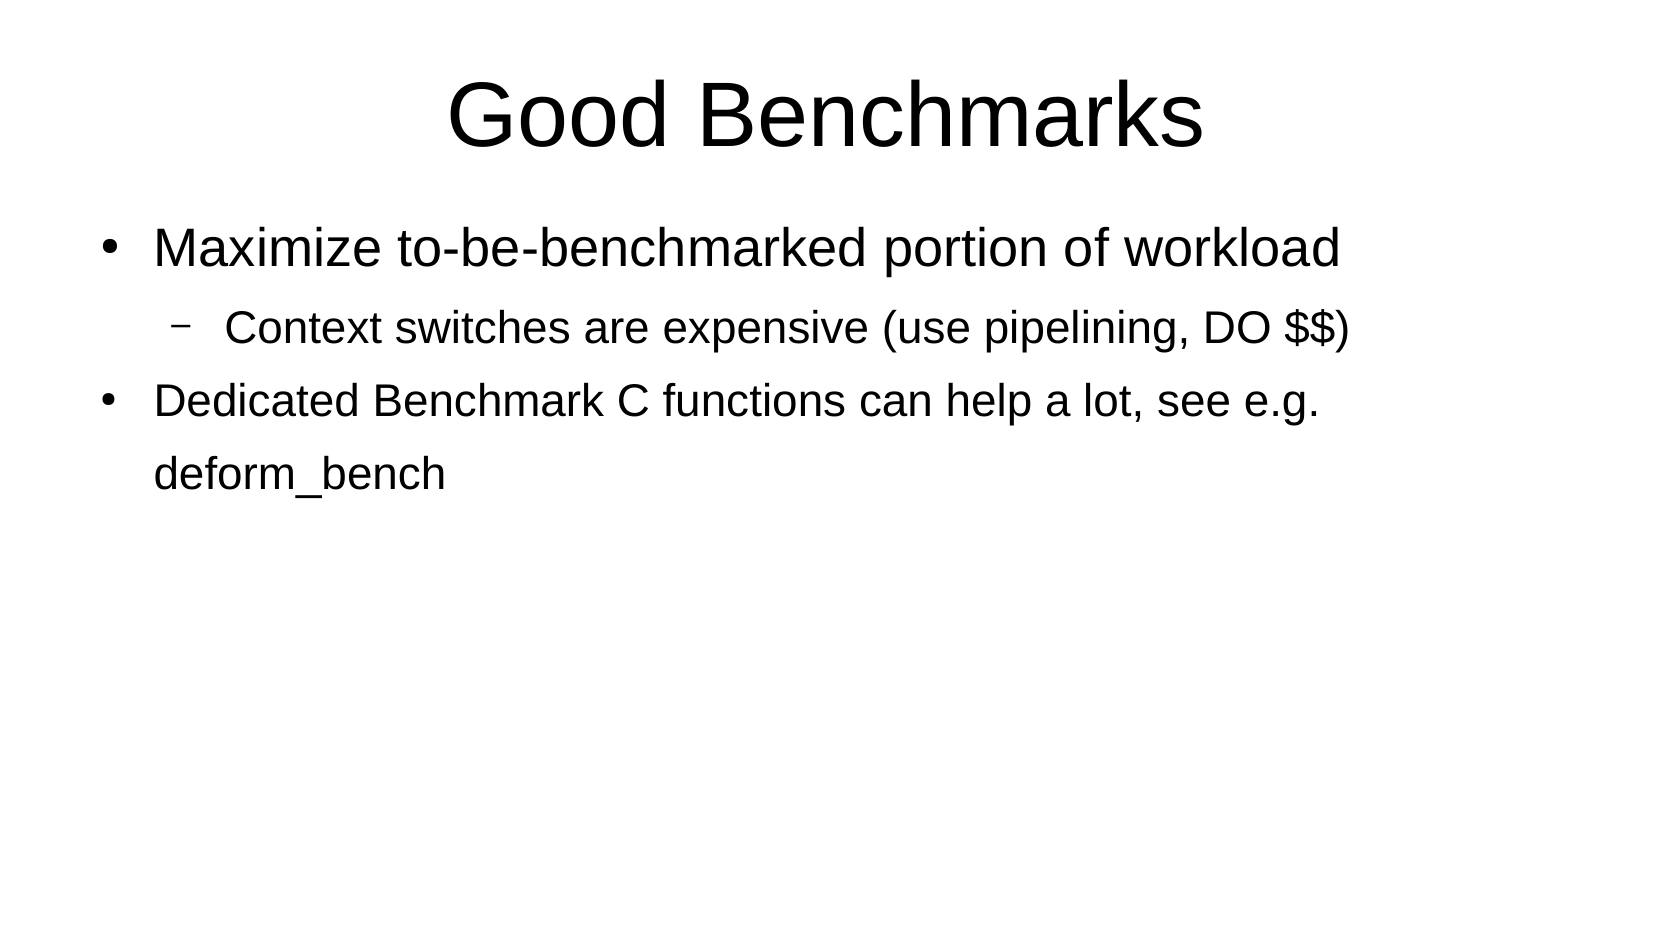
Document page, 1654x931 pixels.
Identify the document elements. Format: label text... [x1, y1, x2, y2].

list Maximize to-be-benchmarked portion of workload Context switches are expensive (use pipelining, DO $$) Dedicated Benchmark C functions can help a lot, see e.g. deform_bench [82, 217, 1571, 758]
title Good Benchmarks [82, 37, 1571, 193]
